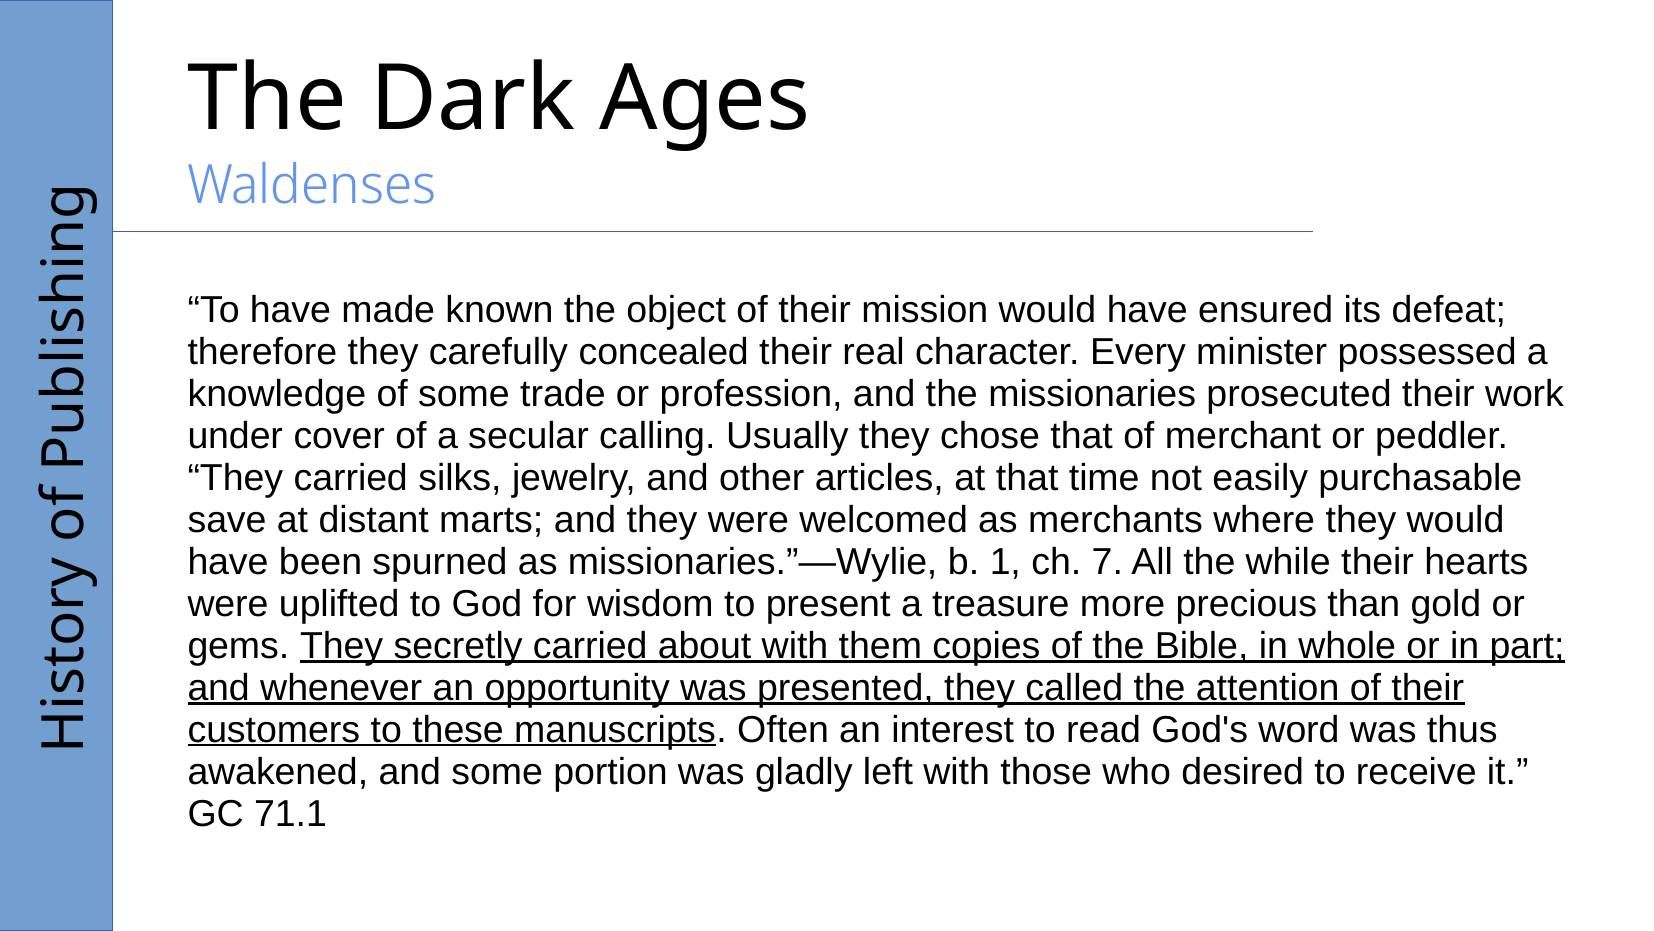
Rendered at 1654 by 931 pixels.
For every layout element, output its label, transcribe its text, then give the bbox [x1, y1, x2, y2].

title The Dark Ages [187, 33, 1571, 125]
text_box [0, 0, 113, 931]
text_box History of Publishing [13, 37, 105, 901]
title Waldenses [187, 125, 1571, 239]
subtitle “To have made known the object of their mission would have ensured its defeat; therefore they carefully concealed their real character. Every minister possessed a knowledge of some trade or profession, and the missionaries prosecuted their work under cover of a secular calling. Usually they chose that of merchant or peddler. “They carried silks, jewelry, and other articles, at that time not easily purchasable save at distant marts; and they were welcomed as merchants where they would have been spurned as missionaries.”—Wylie, b. 1, ch. 7. All the while their hearts were uplifted to God for wisdom to present a treasure more precious than gold or gems. They secretly carried about with them copies of the Bible, in whole or in part; and whenever an opportunity was presented, they called the attention of their customers to these manuscripts. Often an interest to read God's word was thus awakened, and some portion was gladly left with those who desired to receive it.” GC 71.1 [187, 288, 1571, 835]
